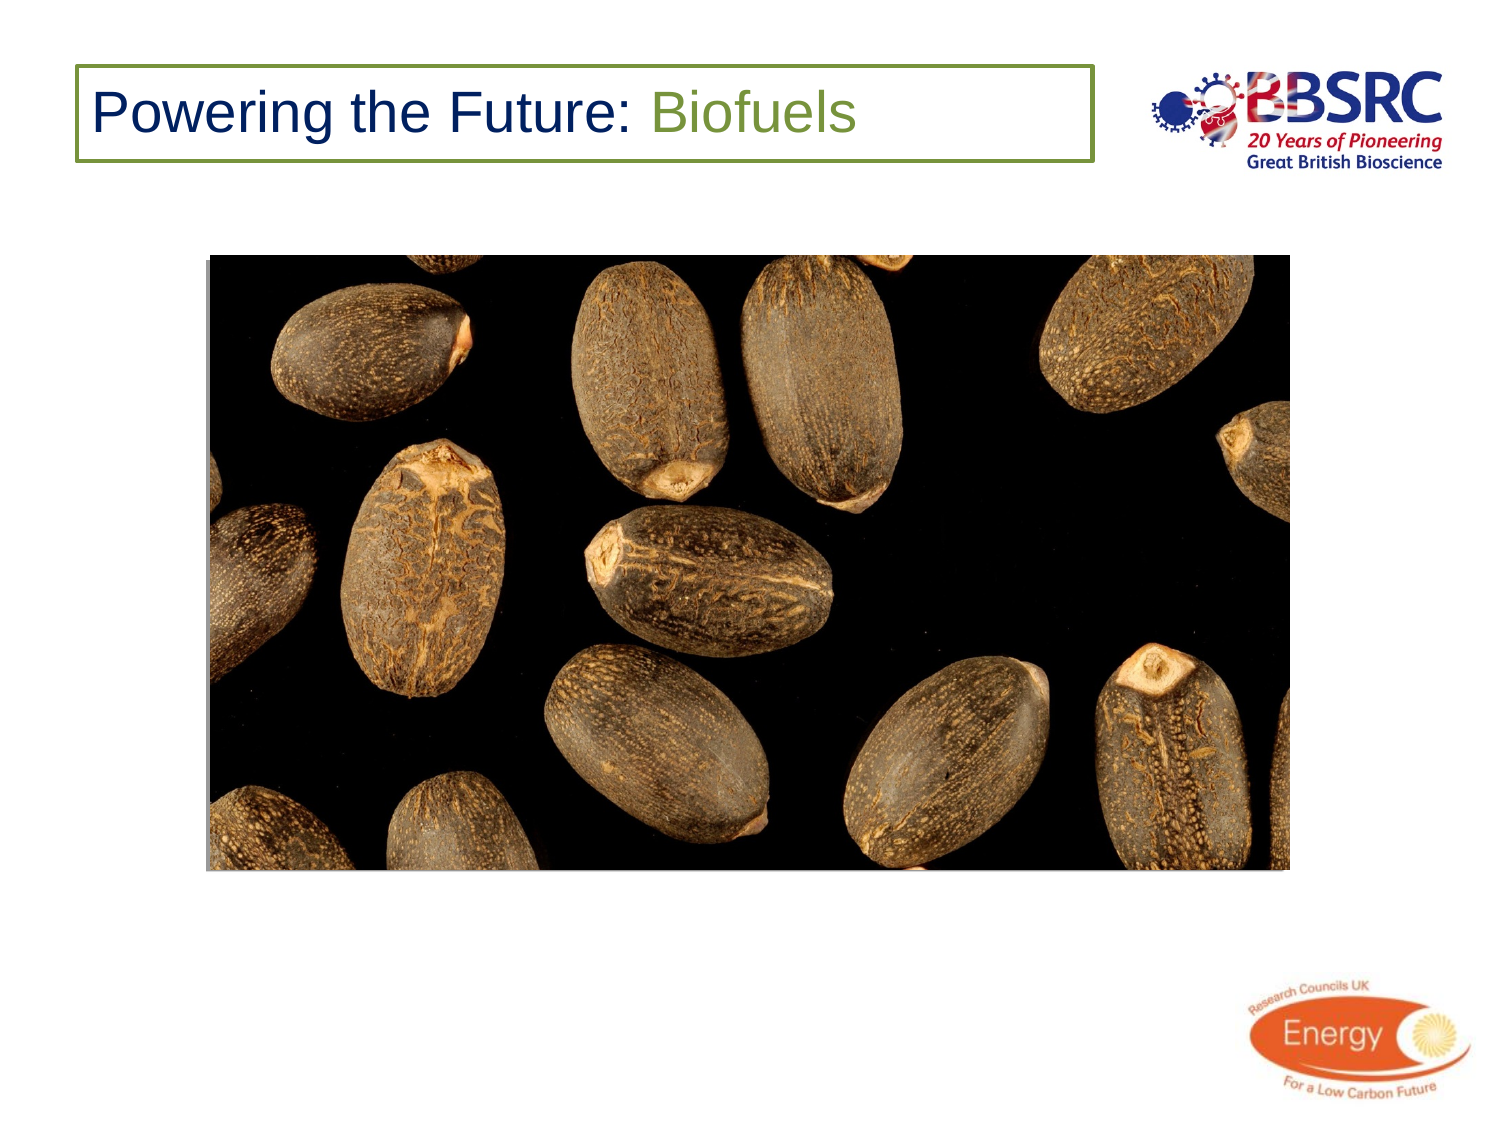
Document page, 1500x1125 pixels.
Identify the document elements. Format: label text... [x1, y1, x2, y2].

picture [1134, 54, 1458, 185]
picture [210, 255, 1290, 870]
text_box Powering the Future: Biofuels [76, 66, 1093, 162]
